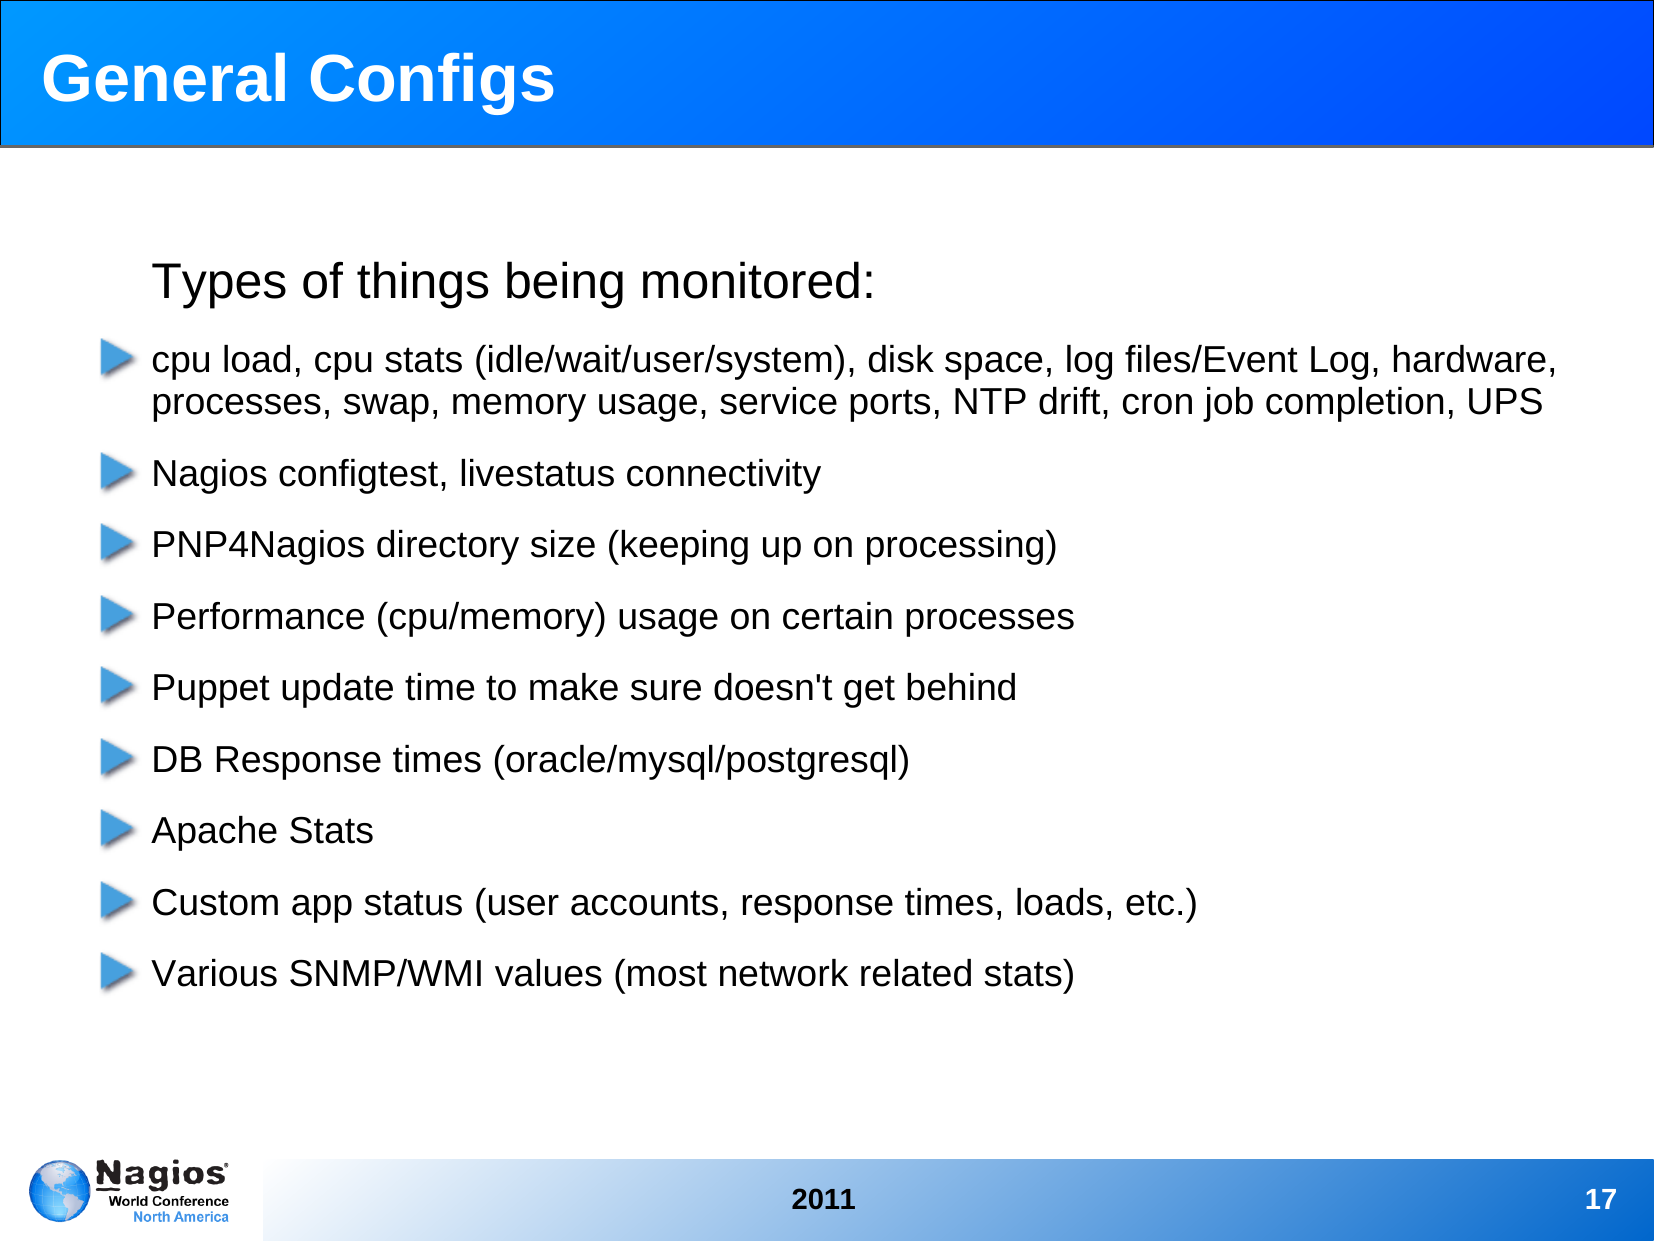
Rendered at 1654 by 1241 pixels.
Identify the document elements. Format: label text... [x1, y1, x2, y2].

title General Configs [41, 29, 1248, 127]
list Types of things being monitored: cpu load, cpu stats (idle/wait/user/system), disk space, log files/Event Log, hardware, processes, swap, memory usage, service ports, NTP drift, cron job completion, UPS Nagios configtest, livestatus connectivity PNP4Nagios directory size (keeping up on processing) Performance (cpu/memory) usage on certain processes Puppet update time to make sure doesn't get behind DB Response times (oracle/mysql/postgresql) Apache Stats Custom app status (user accounts, response times, loads, etc.) Various SNMP/WMI values (most network related stats) [80, 253, 1628, 1075]
picture [29, 1159, 229, 1235]
